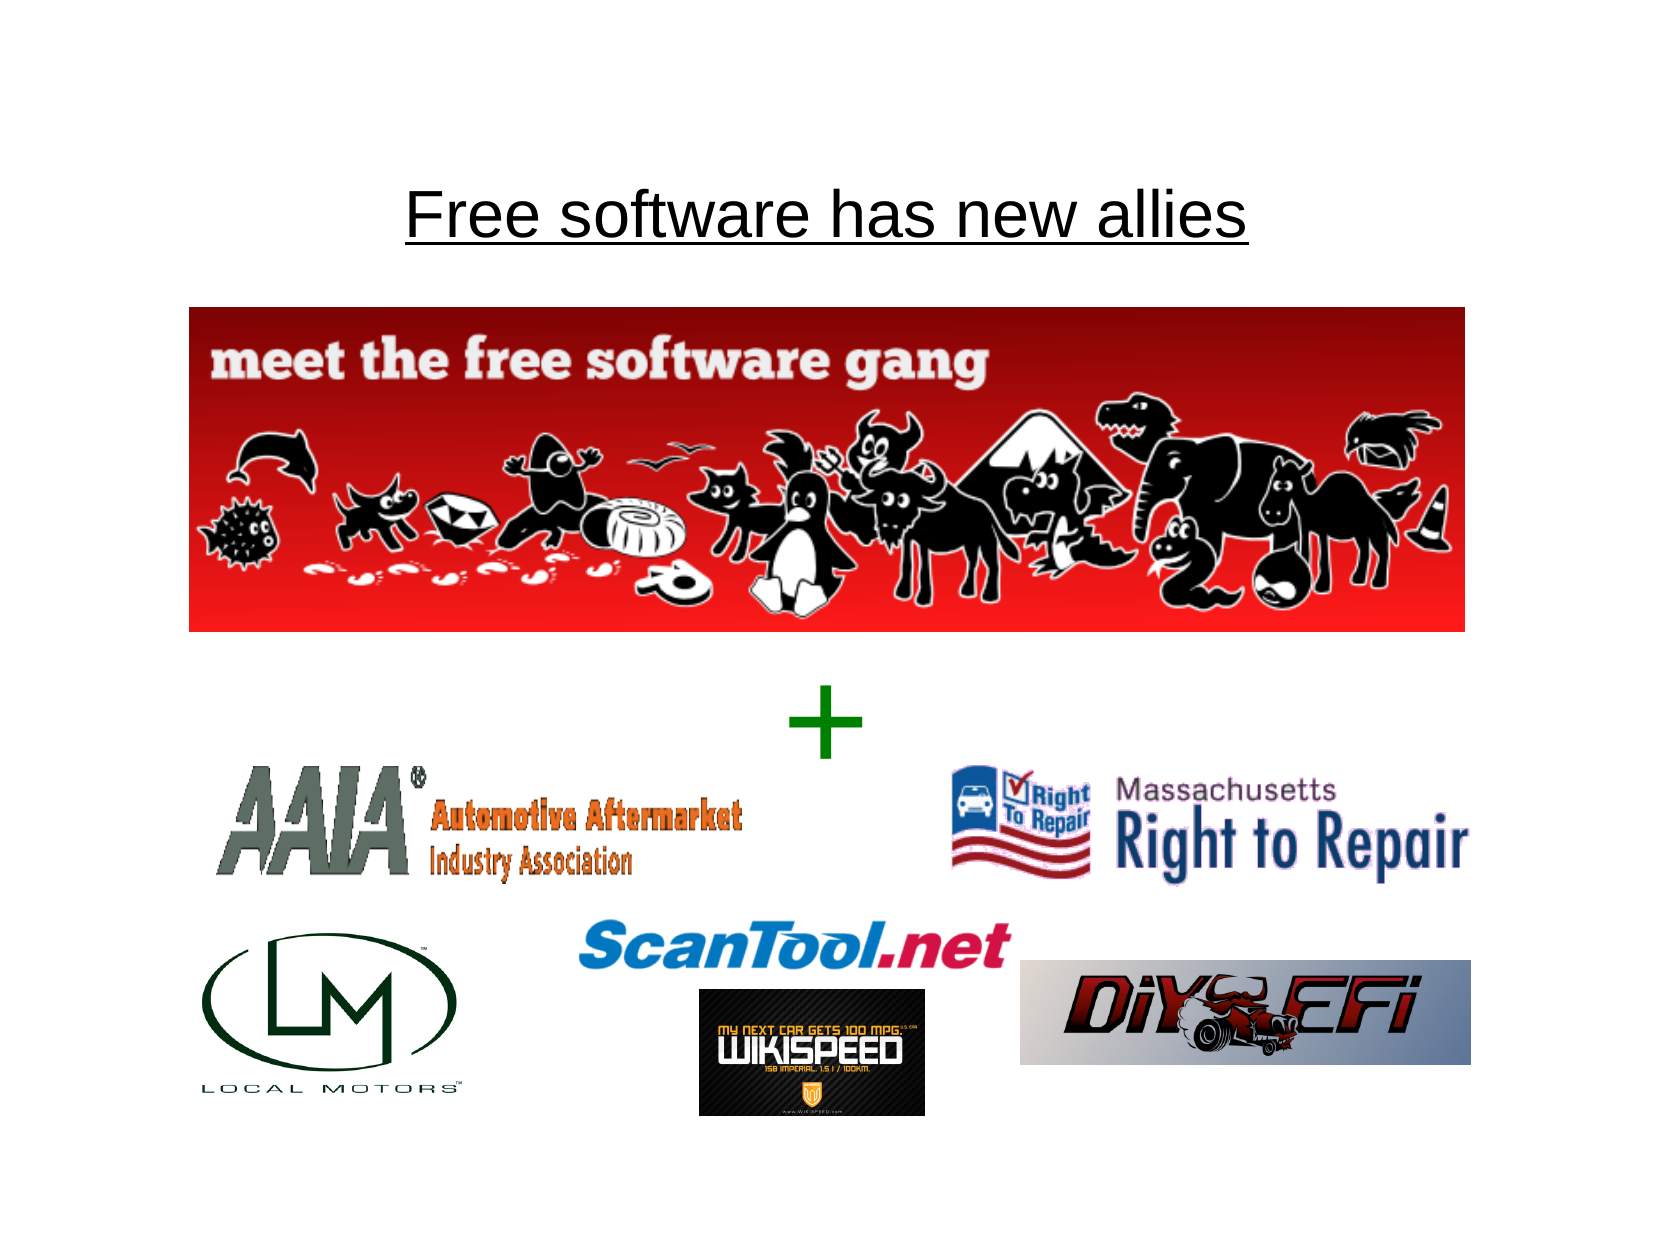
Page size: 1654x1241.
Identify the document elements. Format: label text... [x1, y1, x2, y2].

picture [189, 319, 1465, 632]
picture [180, 899, 481, 1126]
title Free software has new allies [82, 111, 1571, 319]
picture [570, 914, 1471, 1065]
picture [216, 766, 742, 884]
picture [951, 764, 1471, 887]
picture [699, 989, 925, 1117]
text_box + [768, 629, 886, 812]
